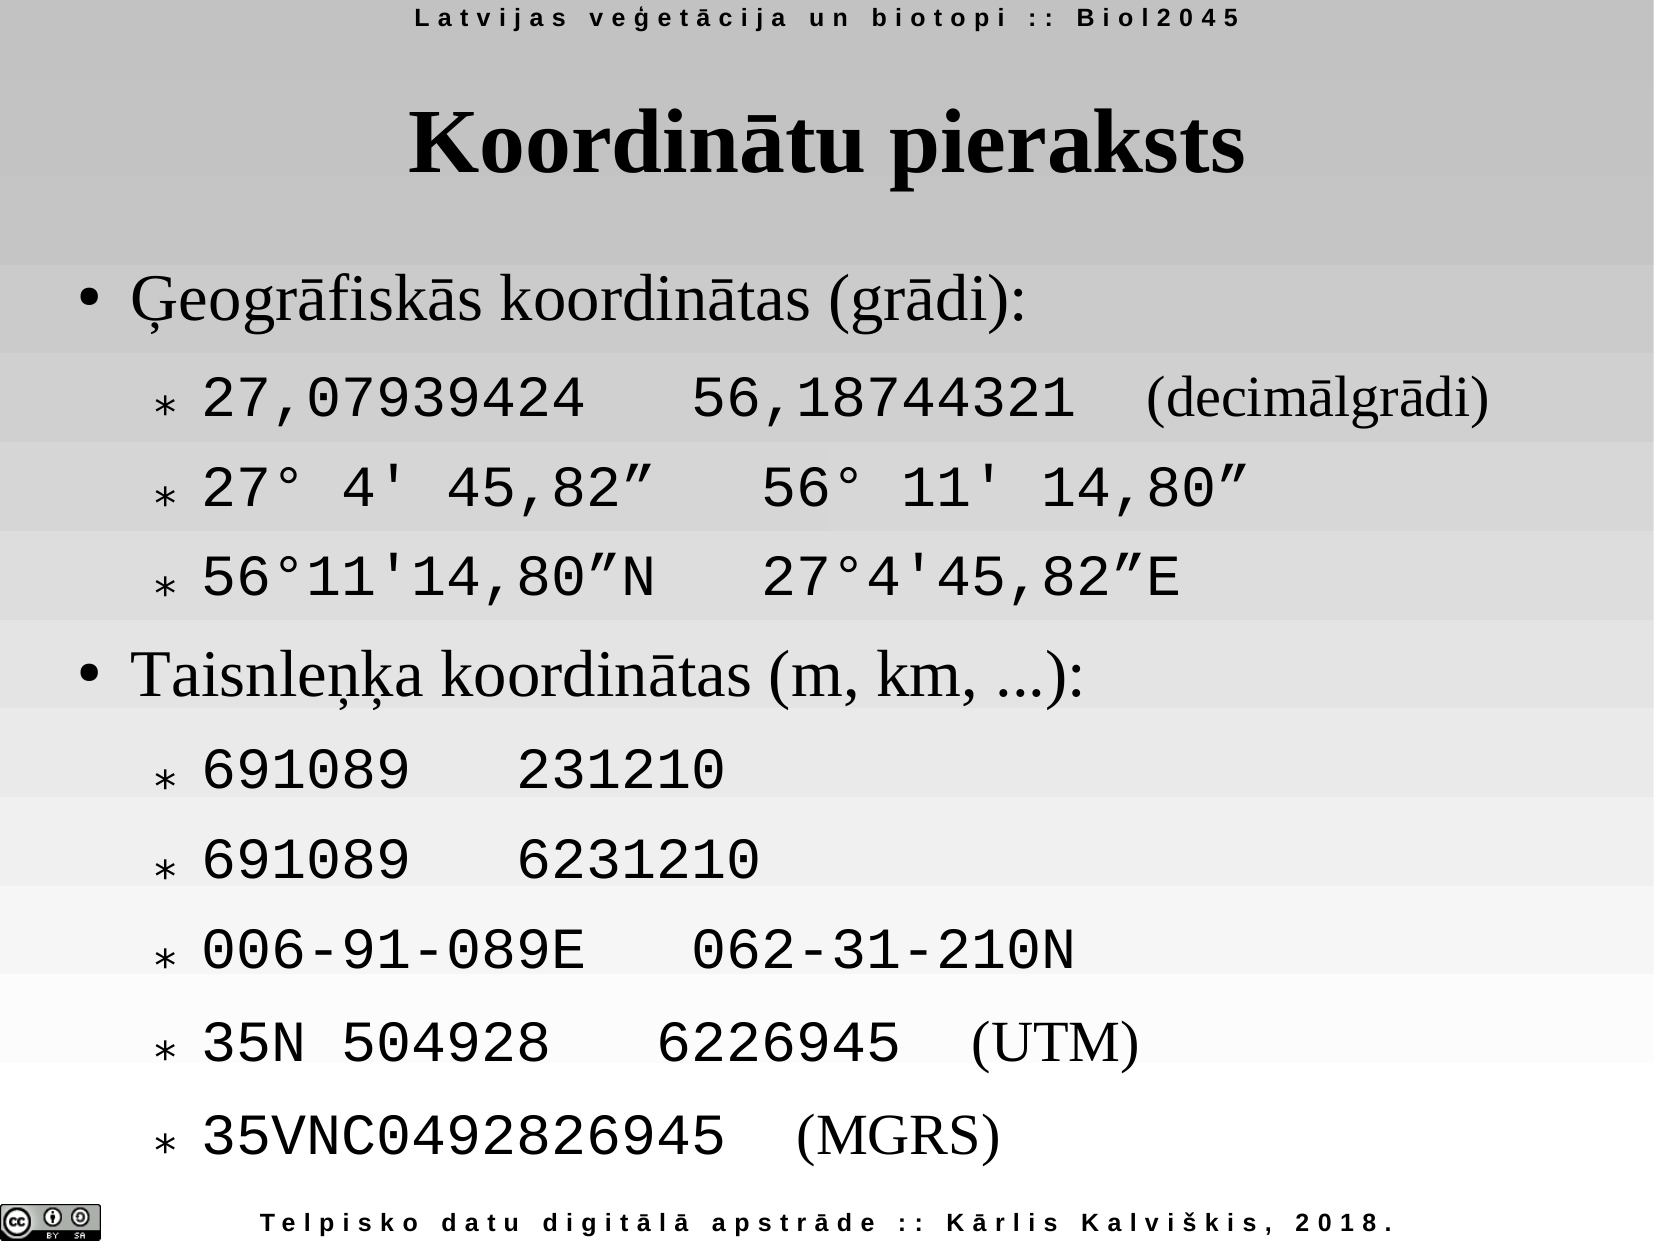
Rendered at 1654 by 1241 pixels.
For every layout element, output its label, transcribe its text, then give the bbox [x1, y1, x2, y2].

list Ģeogrāfiskās koordinātas (grādi): 27,07939424 56,18744321 (decimālgrādi) 27° 4' 45,82” 56° 11' 14,80” 56°11'14,80”N 27°4'45,82”E Taisnleņķa koordinātas (m, km, ...): 691089 231210 691089 6231210 006-91-089E 062-31-210N 35N 504928 6226945 (UTM) 35VNC0492826945 (MGRS) [59, 261, 1596, 1175]
picture [0, 0, 1654, 1241]
title Koordinātu pieraksts [59, 37, 1596, 246]
